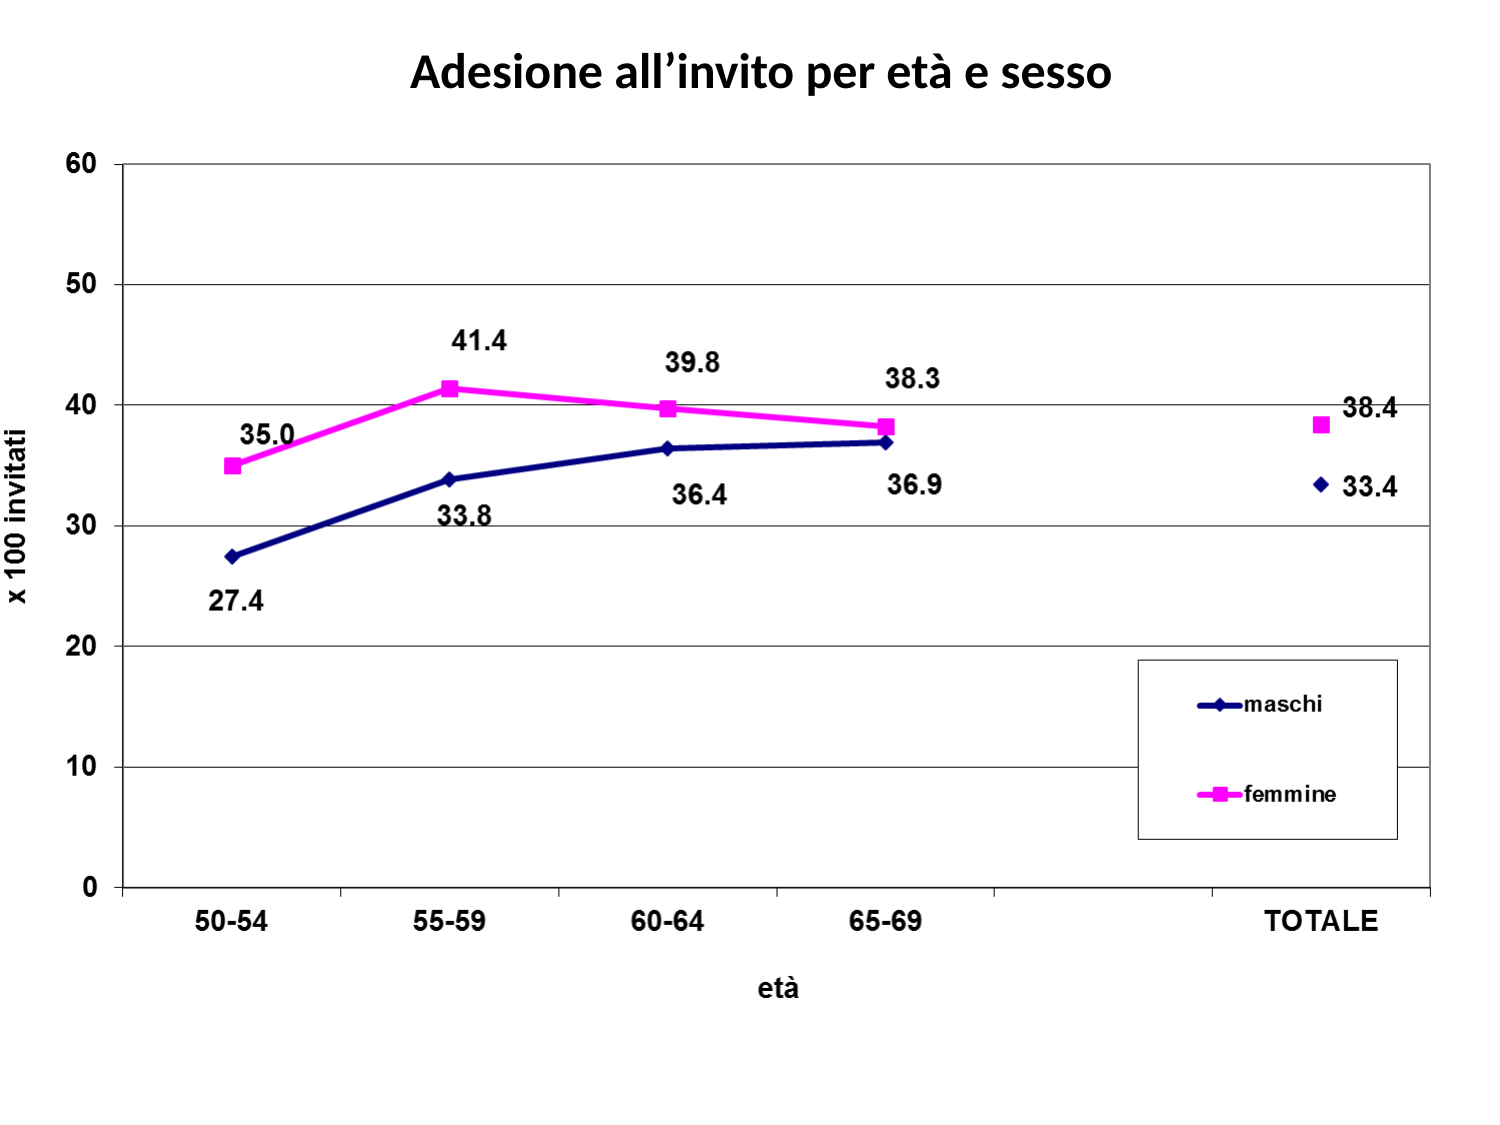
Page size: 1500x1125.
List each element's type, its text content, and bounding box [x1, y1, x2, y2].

text_box Adesione all’invito per età e sesso [265, 30, 1258, 100]
picture [0, 100, 1500, 1024]
